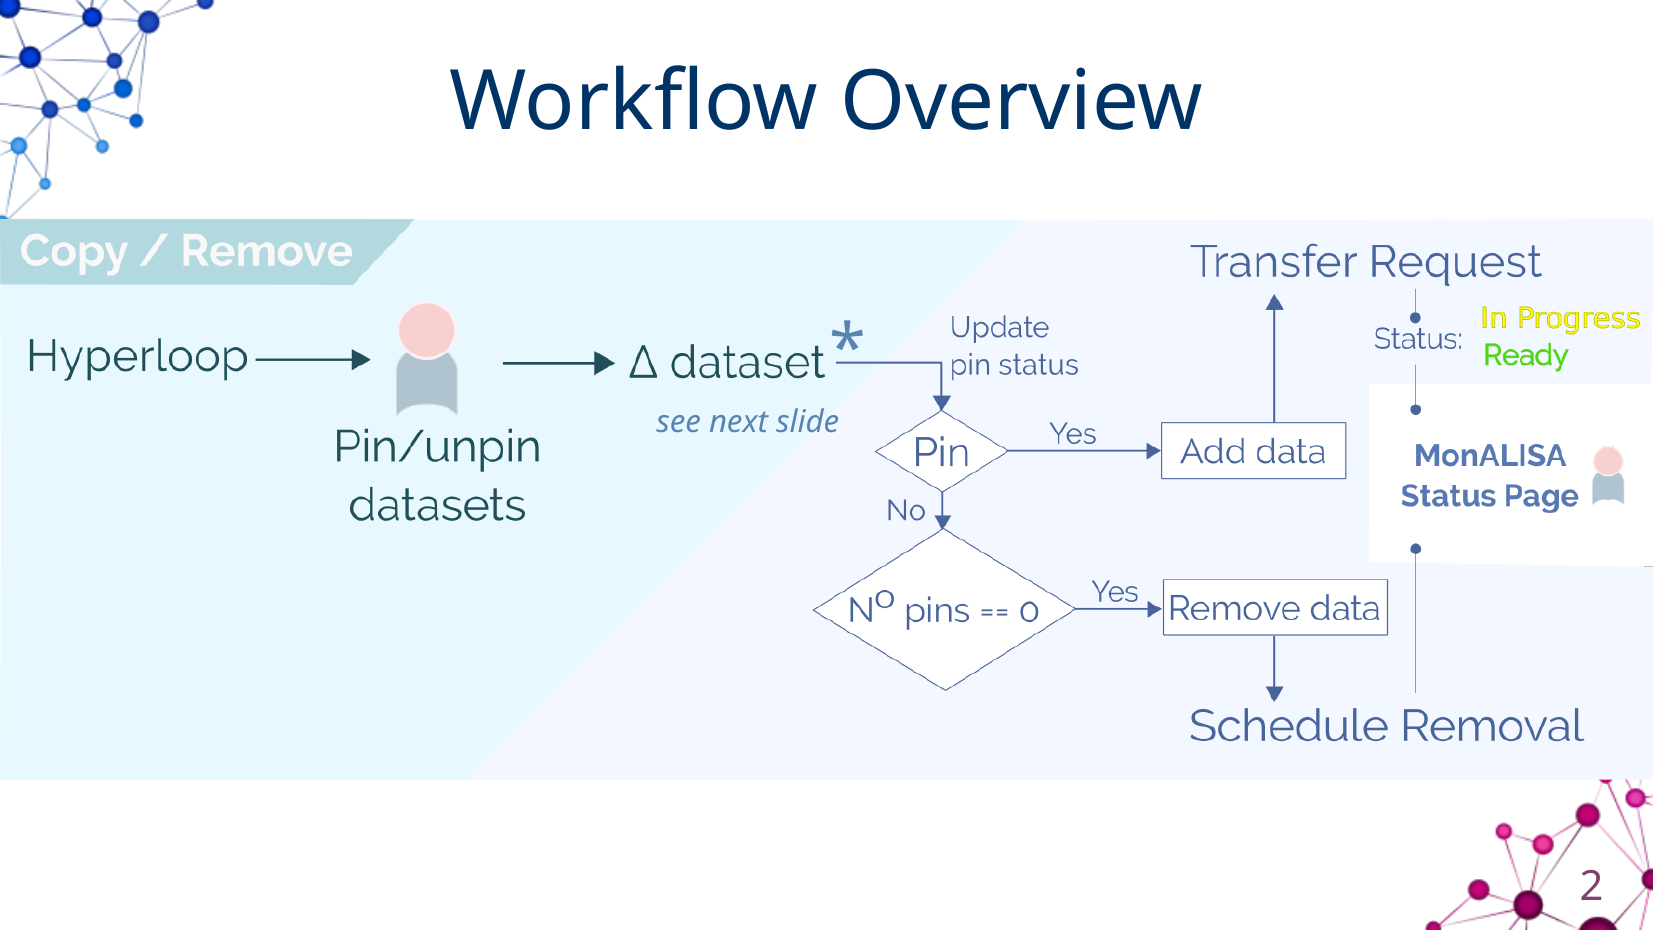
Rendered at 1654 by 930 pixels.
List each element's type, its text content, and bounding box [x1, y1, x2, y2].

title * [705, 285, 991, 406]
text_box <number> [1530, 848, 1653, 916]
title see next slide [605, 390, 891, 450]
picture [0, 0, 1653, 930]
